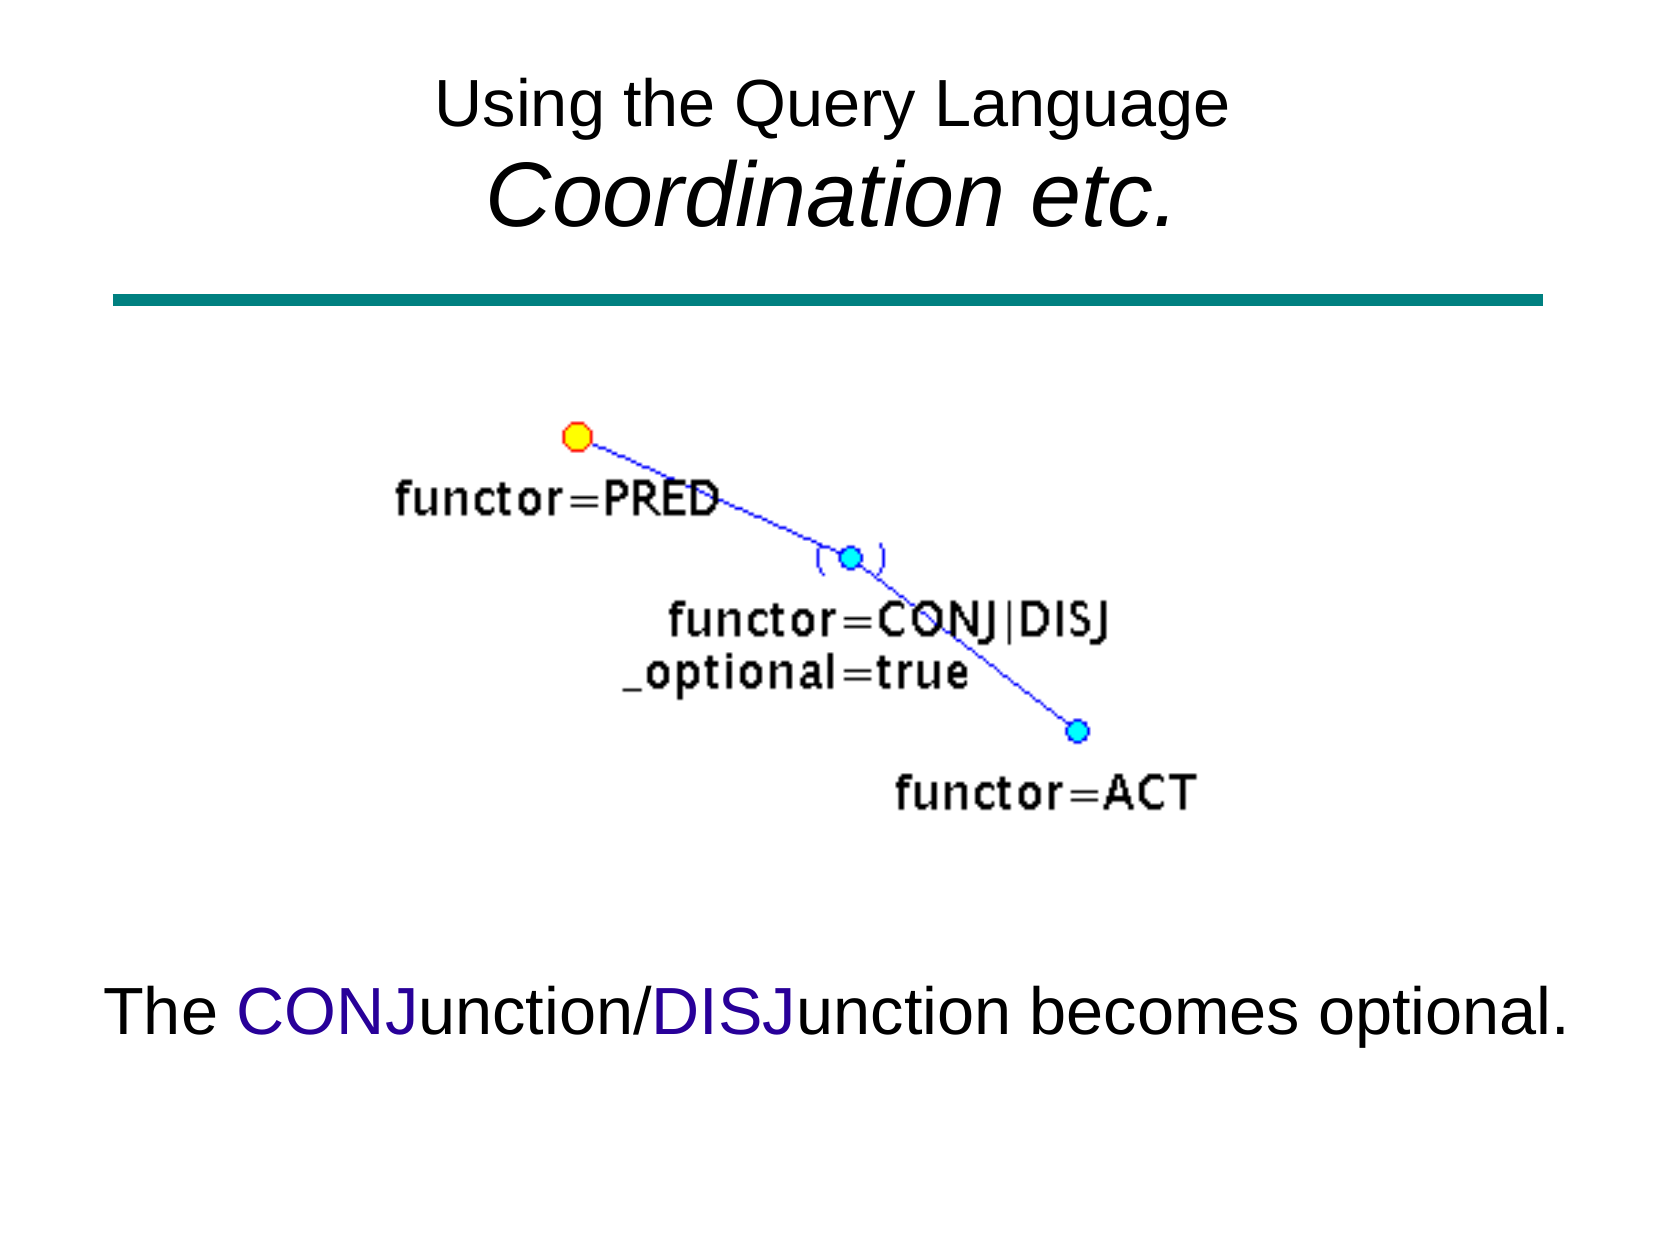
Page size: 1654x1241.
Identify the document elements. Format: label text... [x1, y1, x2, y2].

picture [383, 409, 1211, 827]
text_box The CONJunction/DISJunction becomes optional. [88, 960, 1586, 1079]
title Using the Query Language Coordination etc. [88, 42, 1577, 268]
